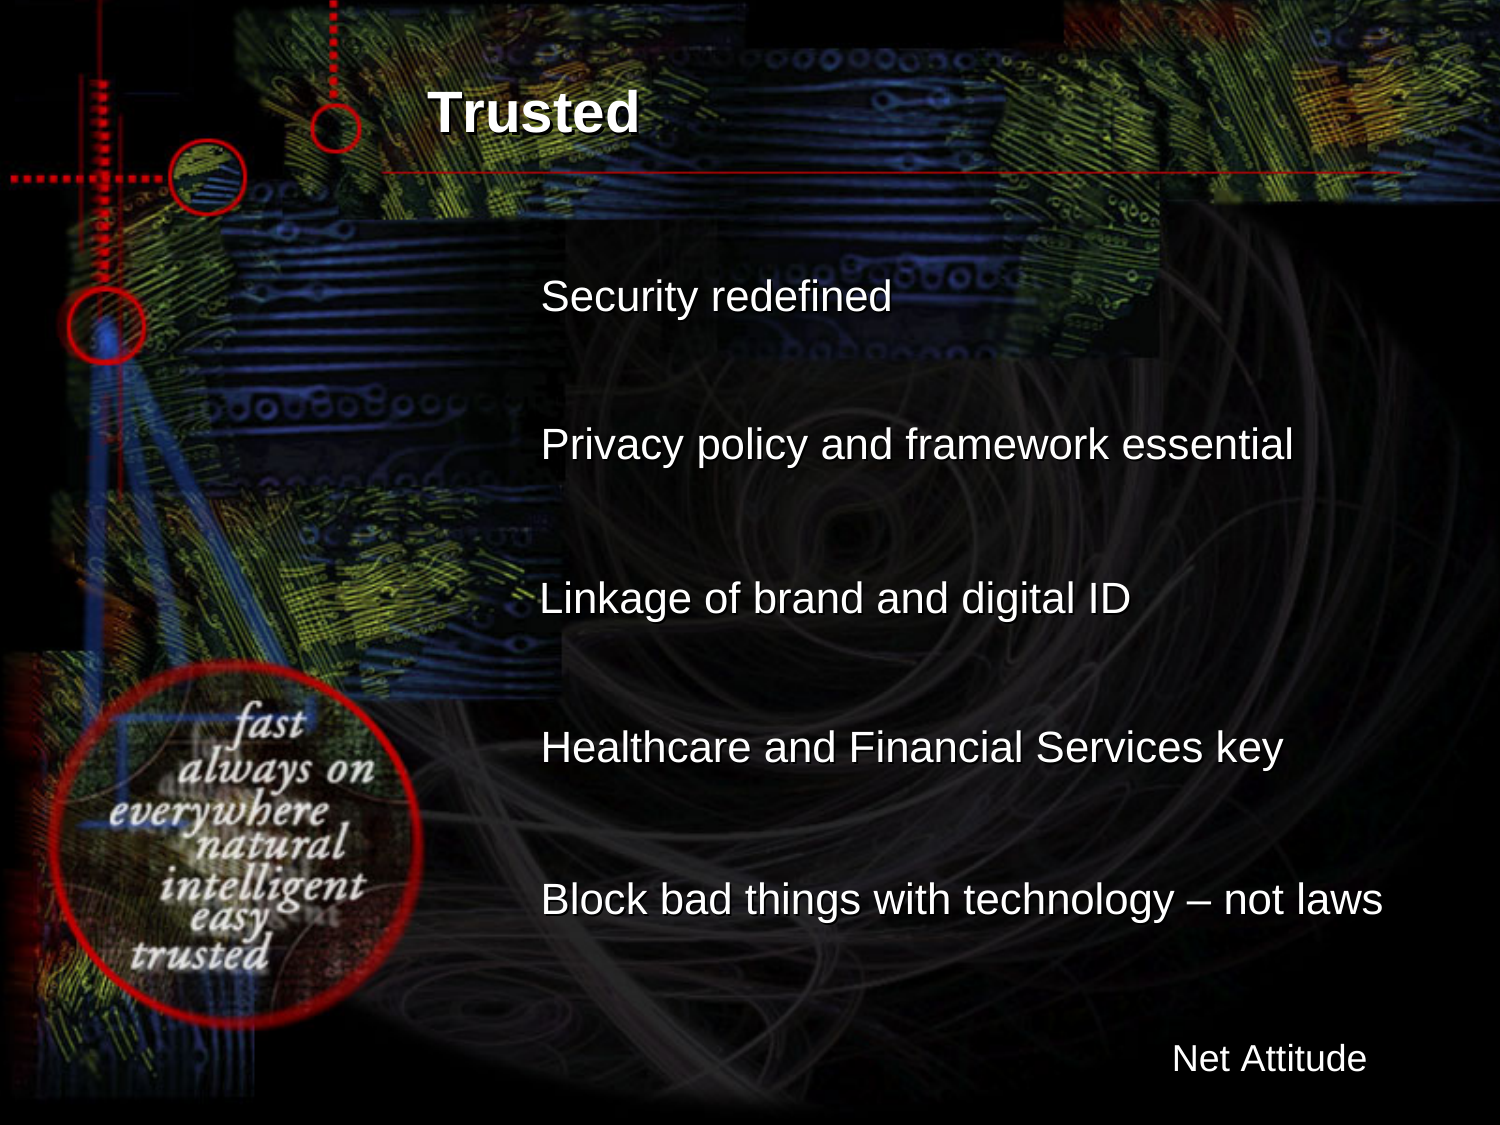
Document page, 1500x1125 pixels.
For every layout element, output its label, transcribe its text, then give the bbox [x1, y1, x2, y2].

list Linkage of brand and digital ID [524, 563, 1435, 640]
list Healthcare and Financial Services key [525, 711, 1430, 789]
picture [0, 0, 1500, 1125]
title Trusted [412, 45, 1450, 175]
list Block bad things with technology – not laws [525, 863, 1500, 941]
text_box Net Attitude [1171, 1034, 1475, 1078]
list Security redefined [525, 260, 1315, 338]
list Privacy policy and framework essential [525, 409, 1444, 486]
text_box [1119, 1034, 1456, 1091]
